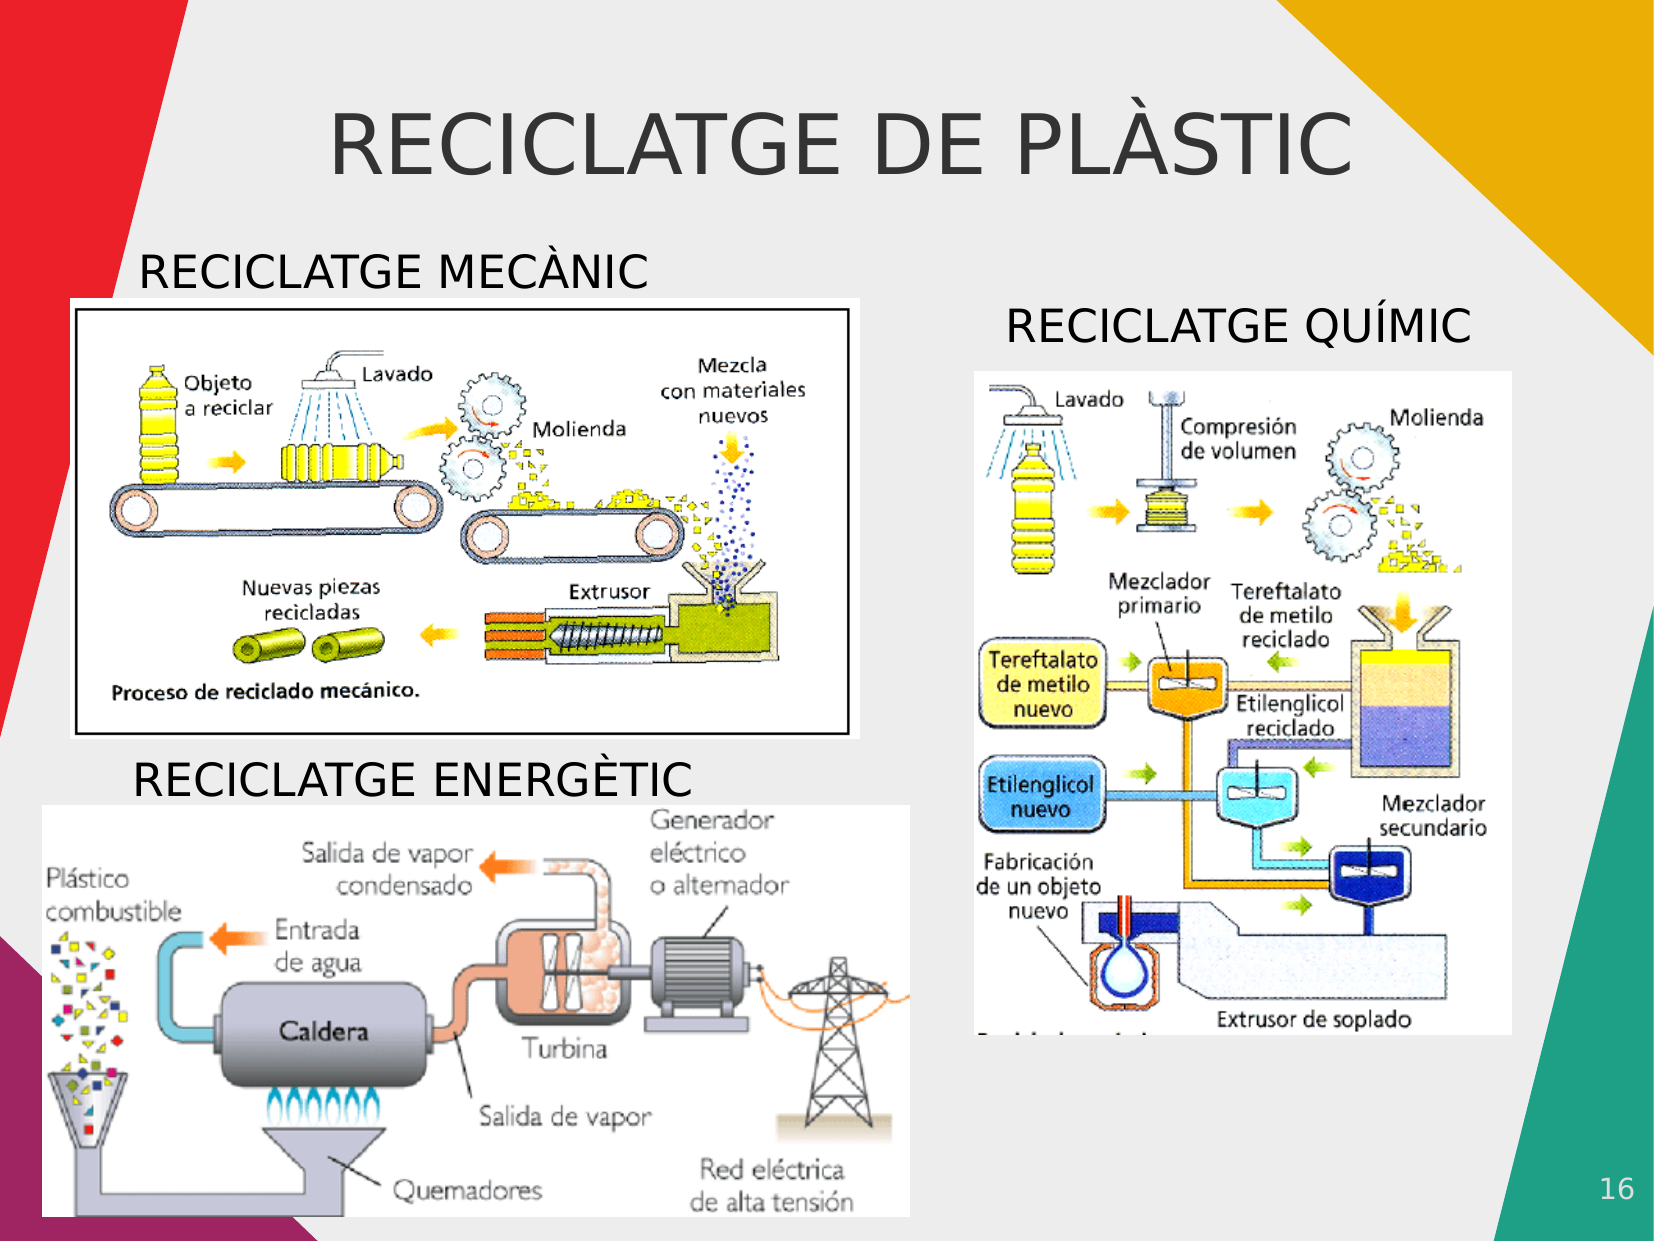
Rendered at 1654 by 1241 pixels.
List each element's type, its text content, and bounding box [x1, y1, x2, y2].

text_box RECICLATGE QUÍMIC [991, 292, 1489, 373]
text_box RECICLATGE MECÀNIC [124, 238, 739, 361]
picture [974, 371, 1512, 1035]
picture [70, 298, 860, 739]
picture [42, 805, 910, 1217]
text_box RECICLATGE ENERGÈTIC [118, 746, 804, 815]
title RECICLATGE DE PLÀSTIC [129, 47, 1554, 245]
